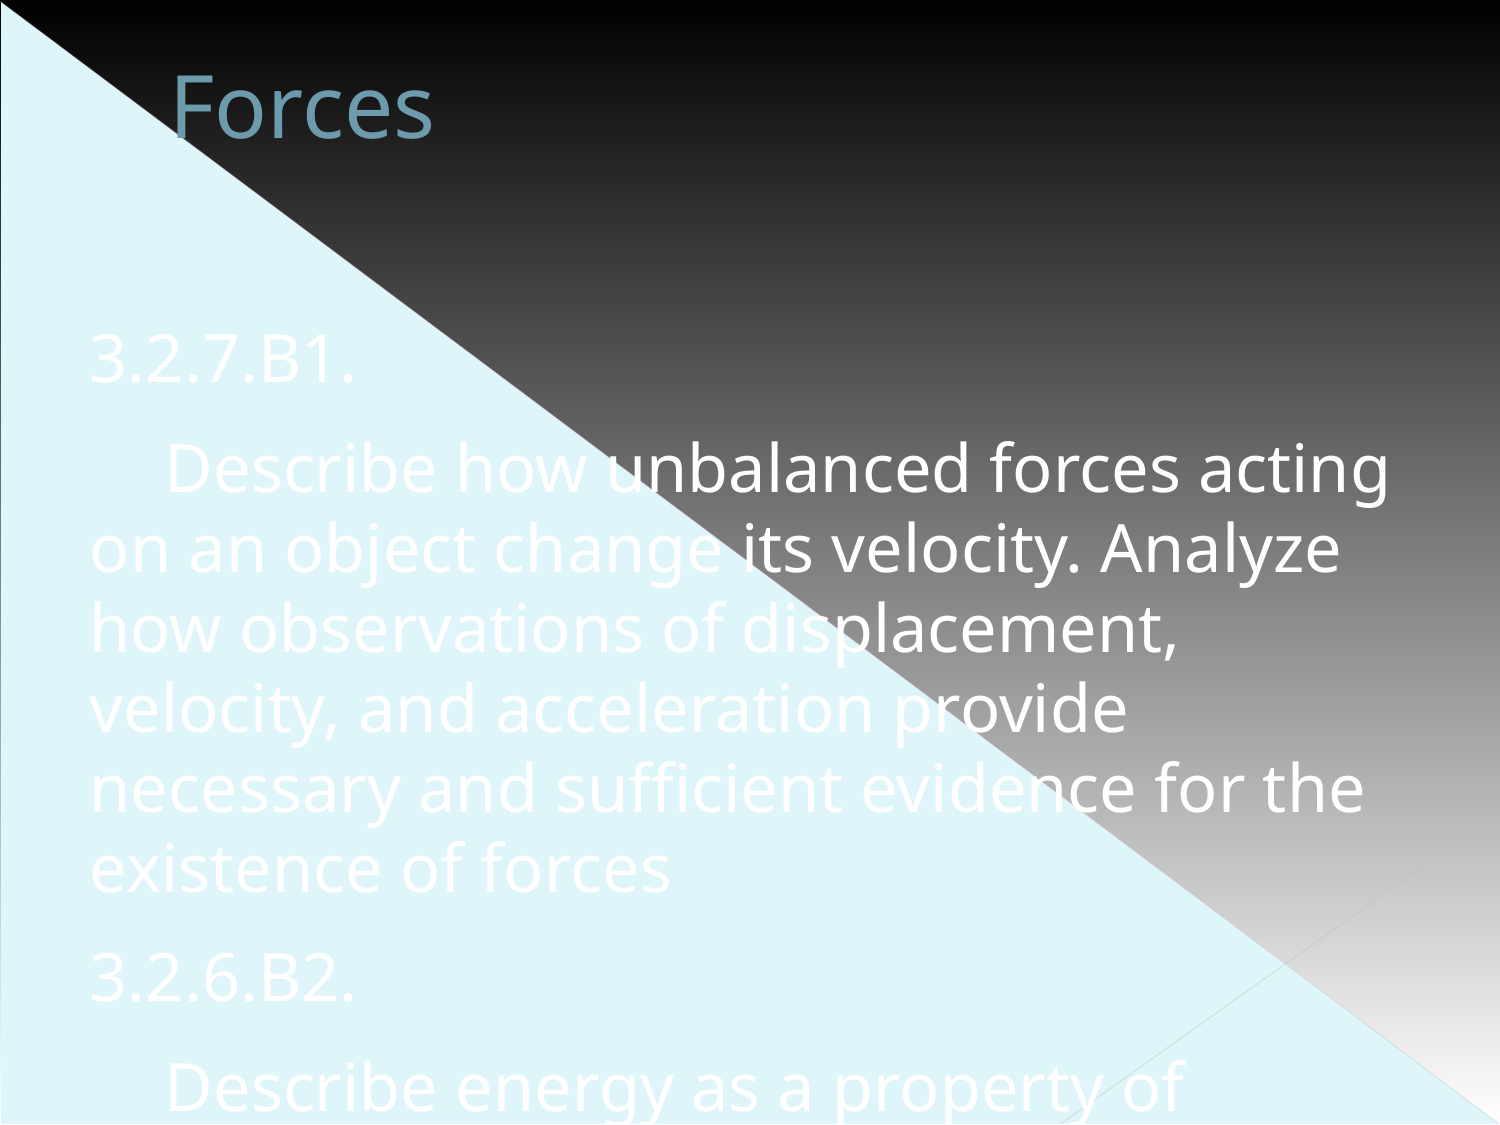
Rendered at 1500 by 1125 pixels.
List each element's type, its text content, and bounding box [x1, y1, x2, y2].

title Forces [75, 43, 1425, 274]
list 3.2.7.B1. Describe how unbalanced forces acting on an object change its velocity. Analyze how observations of displacement, velocity, and acceleration provide necessary and sufficient evidence for the existence of forces 3.2.6.B2. Describe energy as a property of objects associated with heat, light, electricity, magnetism, mechanical motion, and sound. Differentiate between potential and kinetic energy. [75, 308, 1425, 1059]
